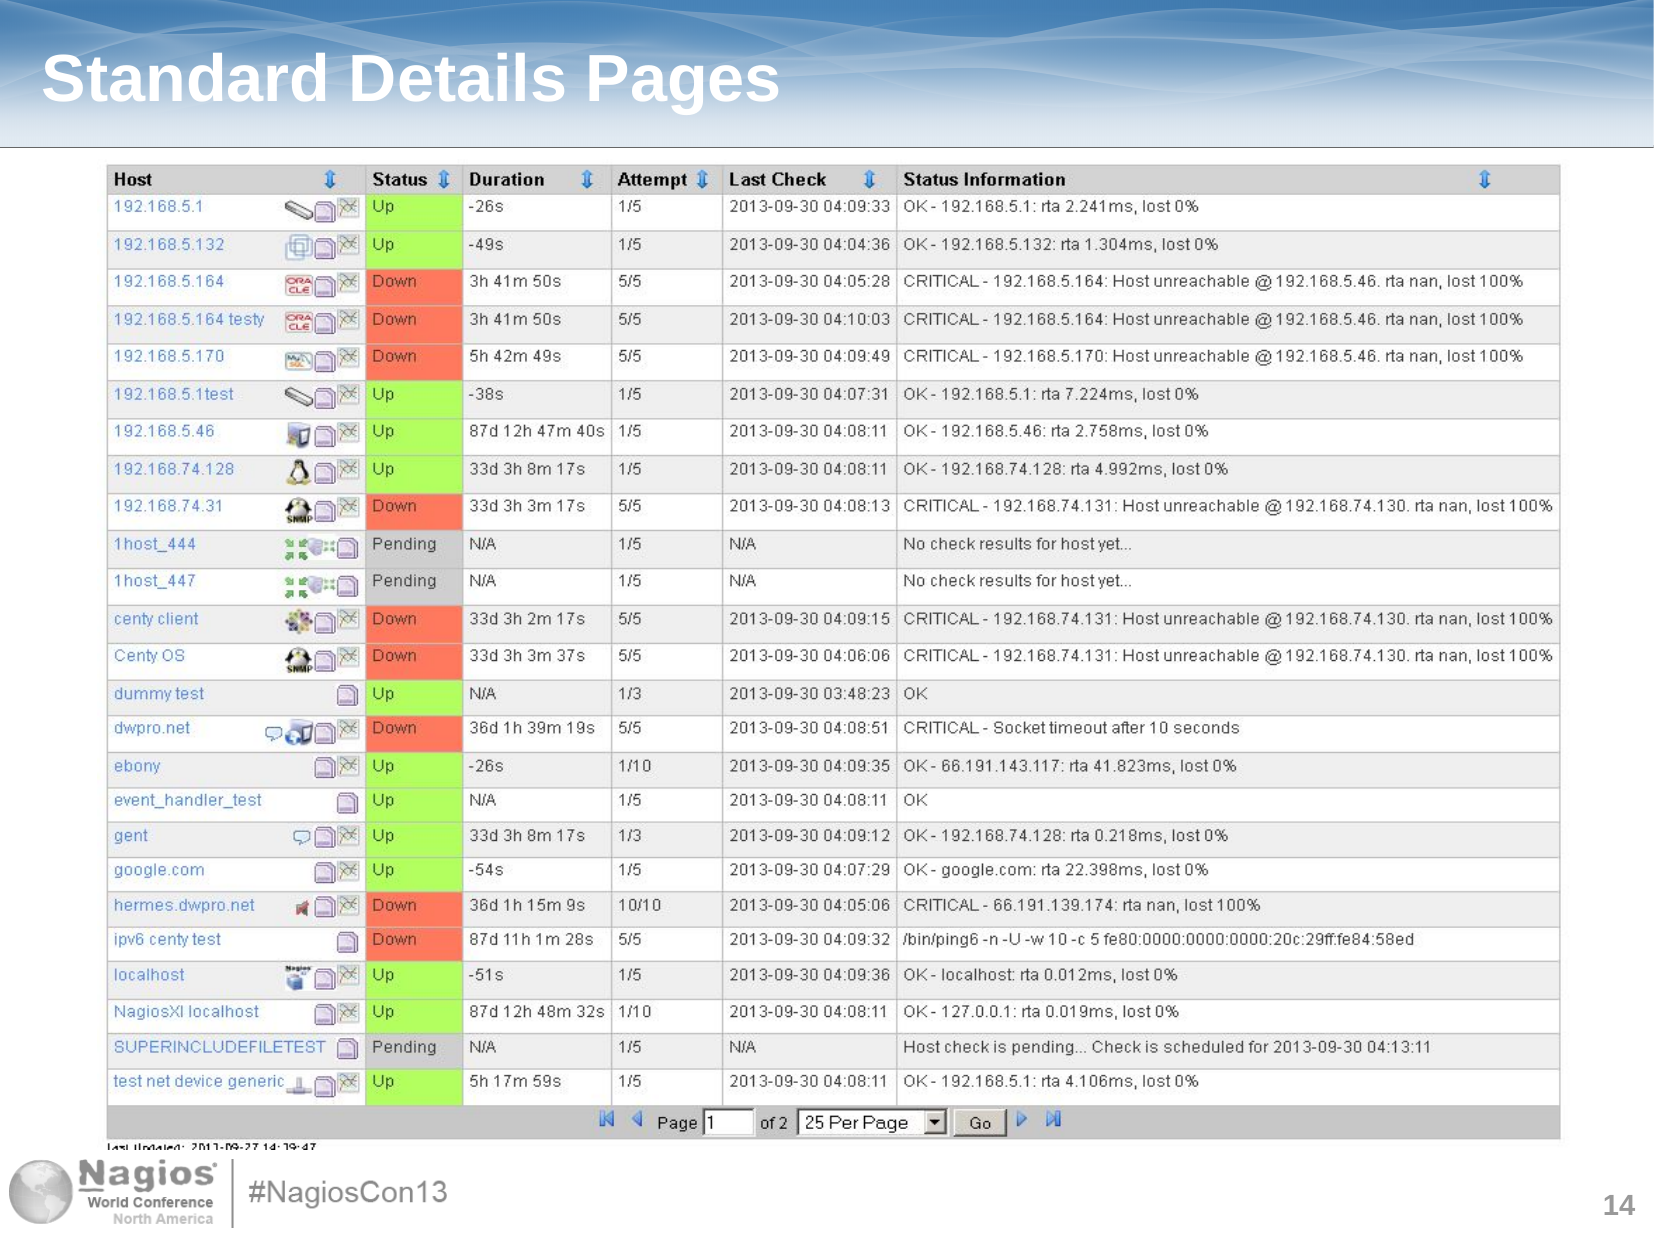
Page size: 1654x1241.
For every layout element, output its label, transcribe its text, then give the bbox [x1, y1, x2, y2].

picture [9, 1159, 453, 1228]
picture [97, 149, 1572, 1150]
picture [0, 0, 1654, 147]
title Standard Details Pages [41, 29, 1248, 127]
